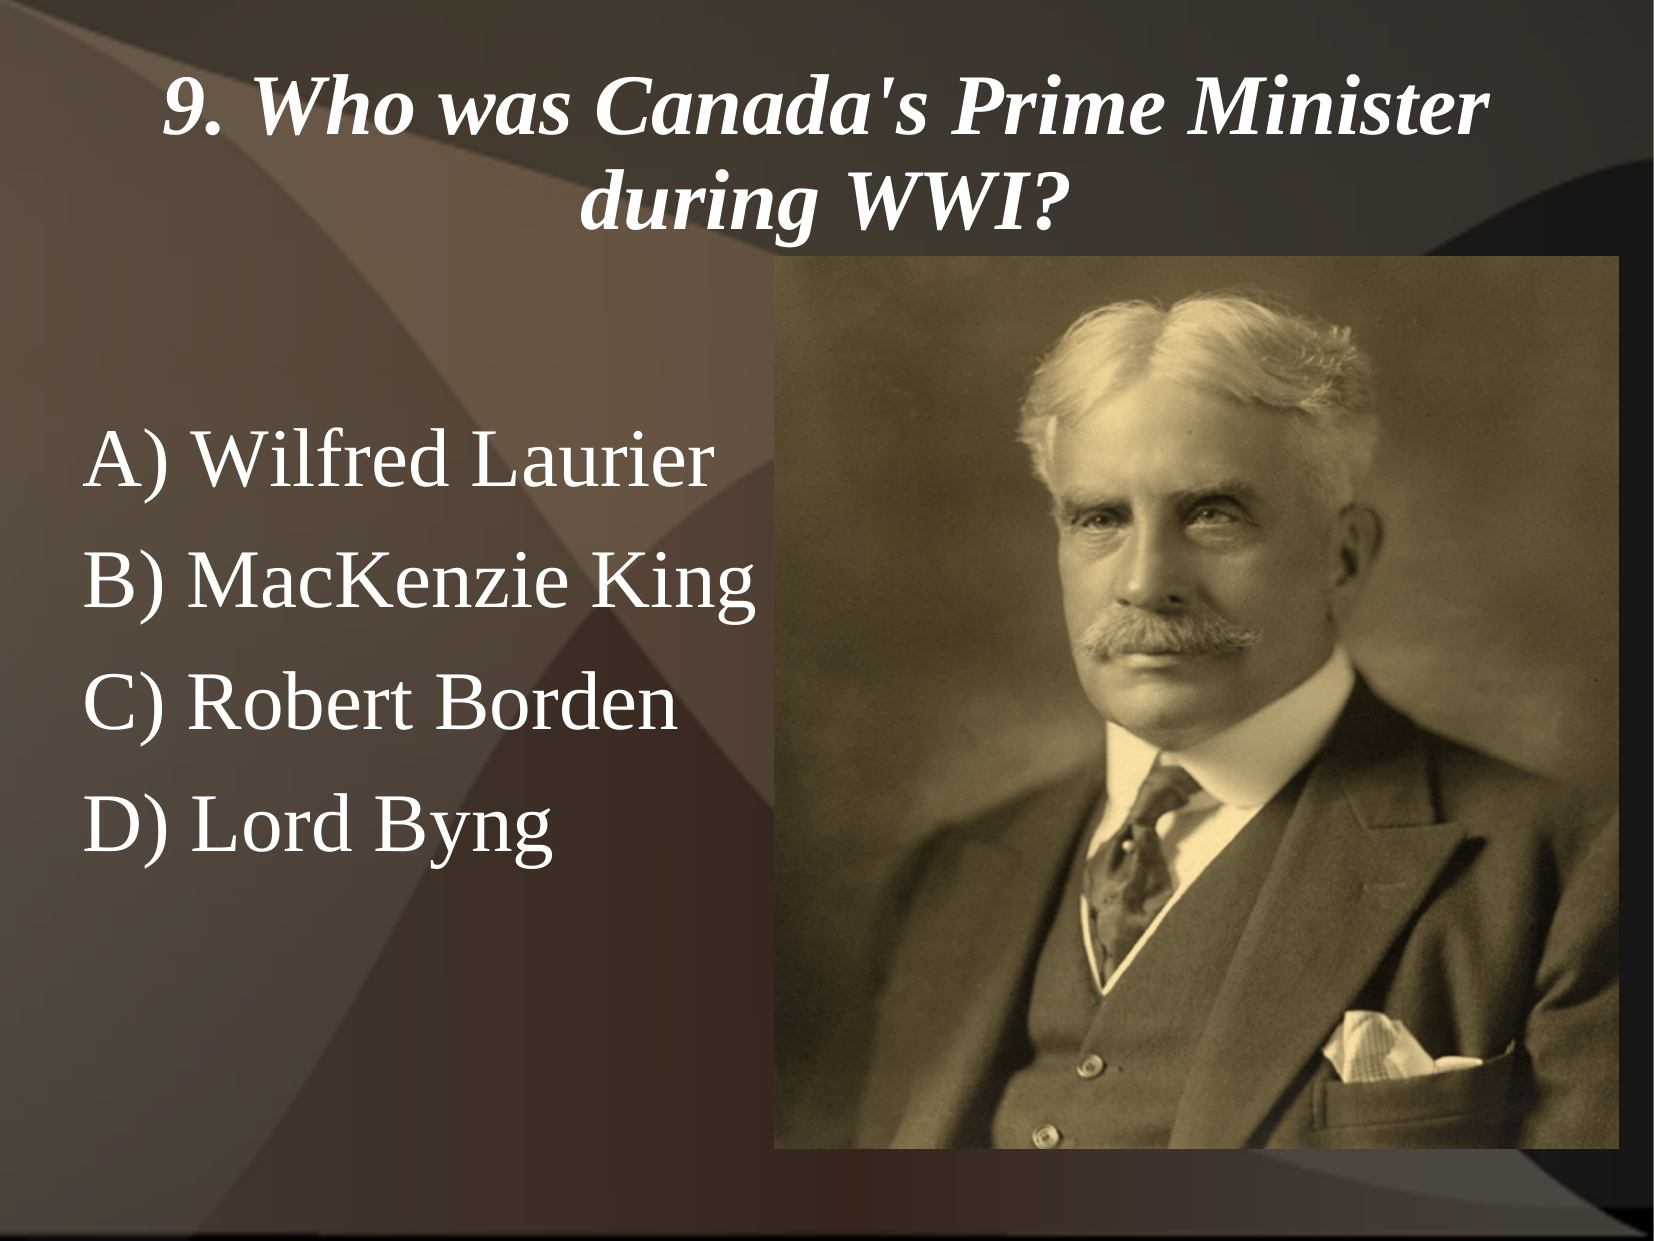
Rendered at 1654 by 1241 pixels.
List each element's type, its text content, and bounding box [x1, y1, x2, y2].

picture [0, 0, 1654, 1241]
list A) Wilfred Laurier B) MacKenzie King C) Robert Borden D) Lord Byng [82, 290, 774, 1010]
title 9. Who was Canada's Prime Minister during WWI? [82, 49, 1571, 257]
